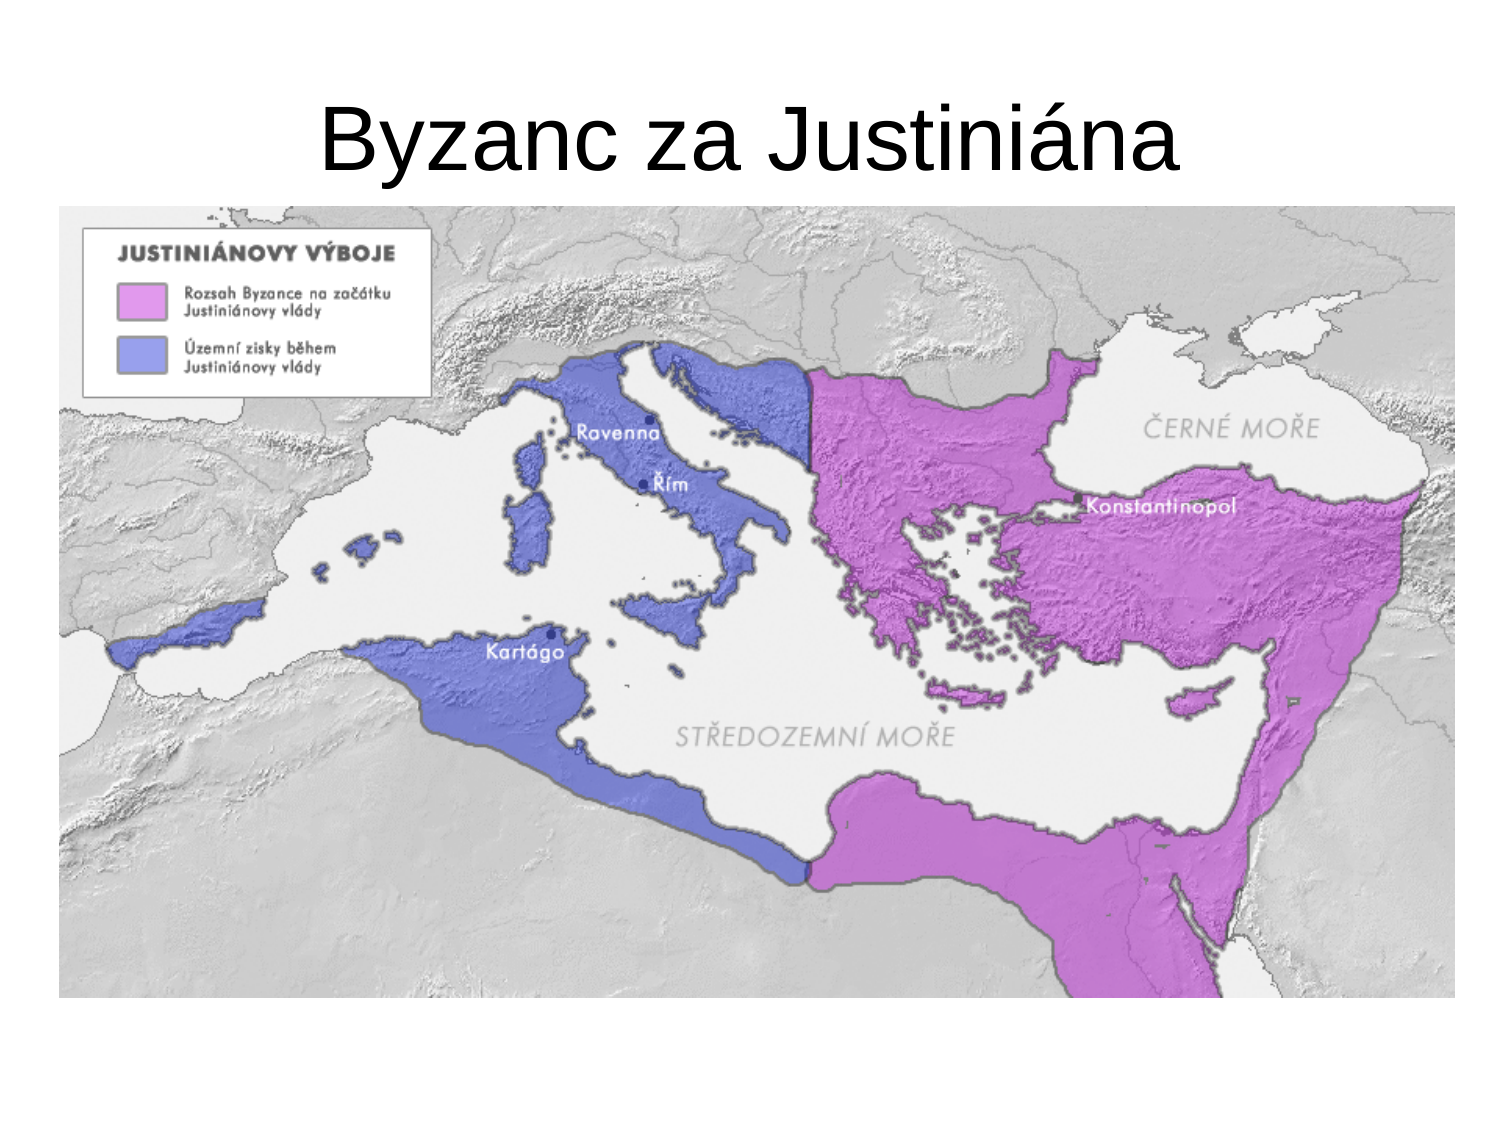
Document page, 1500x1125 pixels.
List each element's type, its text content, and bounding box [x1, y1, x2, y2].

title Byzanc za Justiniána [75, 20, 1426, 206]
picture [59, 206, 1455, 998]
